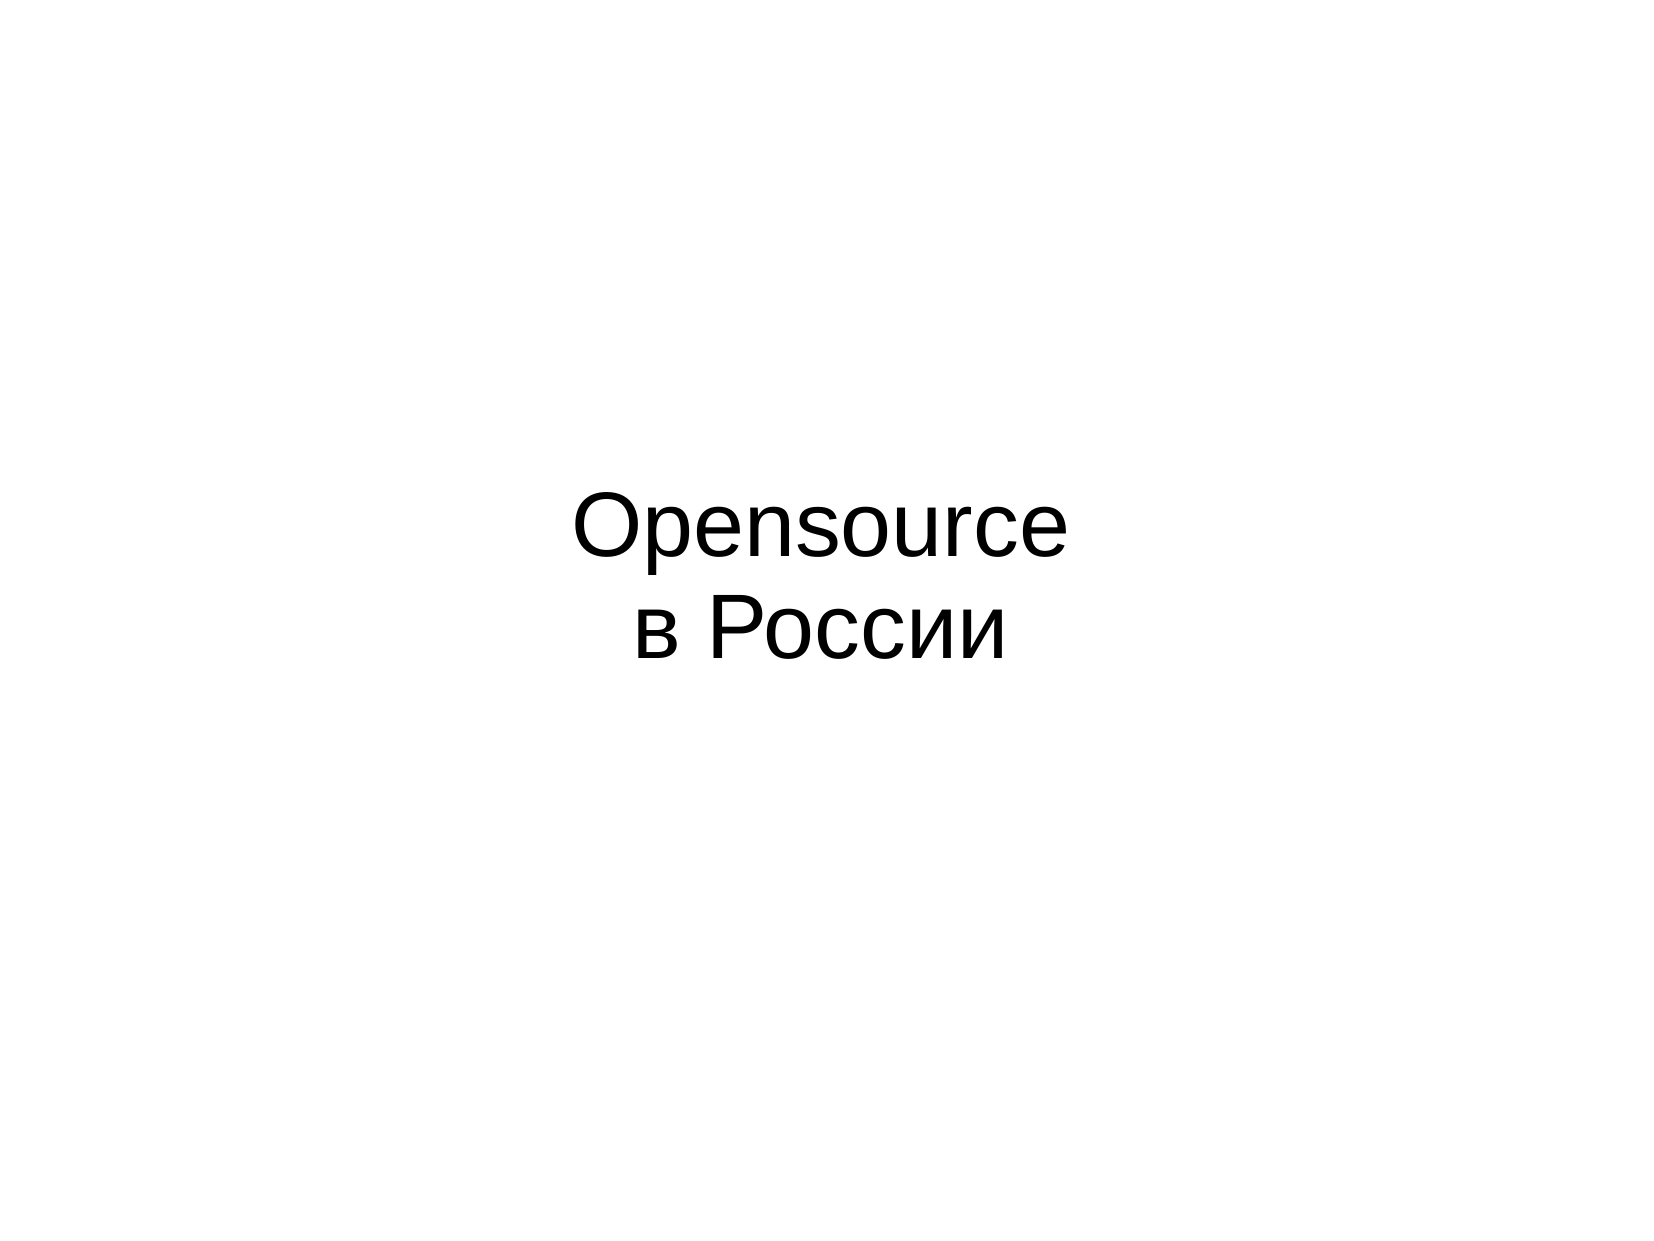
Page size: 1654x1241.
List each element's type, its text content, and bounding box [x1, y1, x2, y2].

title Opensource в России [76, 472, 1565, 680]
